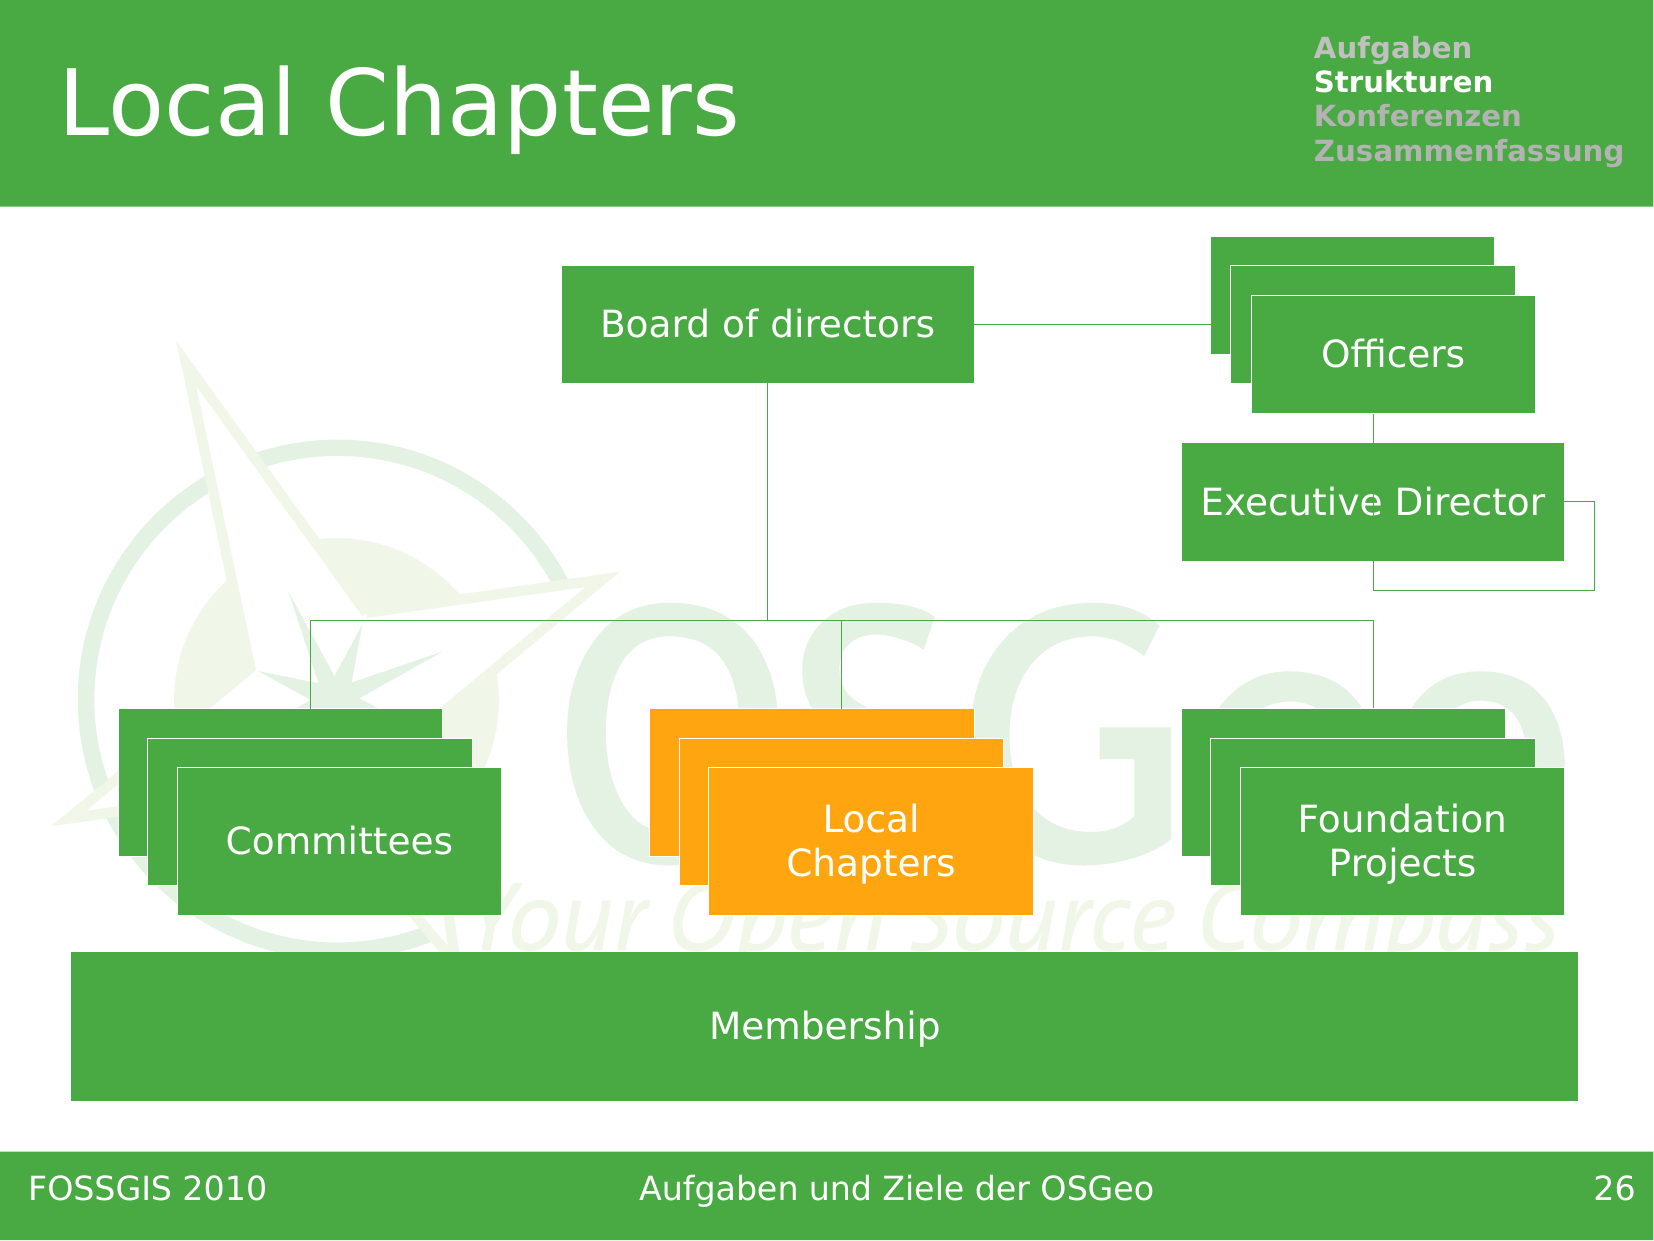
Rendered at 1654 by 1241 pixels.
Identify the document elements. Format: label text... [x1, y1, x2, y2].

text_box Local Chapters [649, 708, 975, 857]
text_box Committees [177, 767, 502, 916]
text_box Committees [147, 738, 473, 886]
text_box Local Chapters [708, 767, 1034, 916]
text_box Officers [1230, 265, 1516, 384]
text_box Committees [118, 708, 443, 857]
text_box Aufgaben Strukturen Konferenzen Zusammenfassung [1299, 23, 1654, 201]
text_box Local Chapters [1210, 738, 1536, 886]
text_box Board of directors [561, 265, 975, 384]
text_box Local Chapters [679, 738, 1004, 886]
text_box Executive Director [1181, 442, 1565, 562]
text_box Foundation Projects [1240, 767, 1565, 916]
text_box Officers [1210, 236, 1495, 355]
text_box Membership [71, 952, 1578, 1101]
text_box Officers [1251, 295, 1536, 414]
text_box Local Chapters [1181, 708, 1506, 857]
title Local Chapters [59, 29, 1299, 178]
